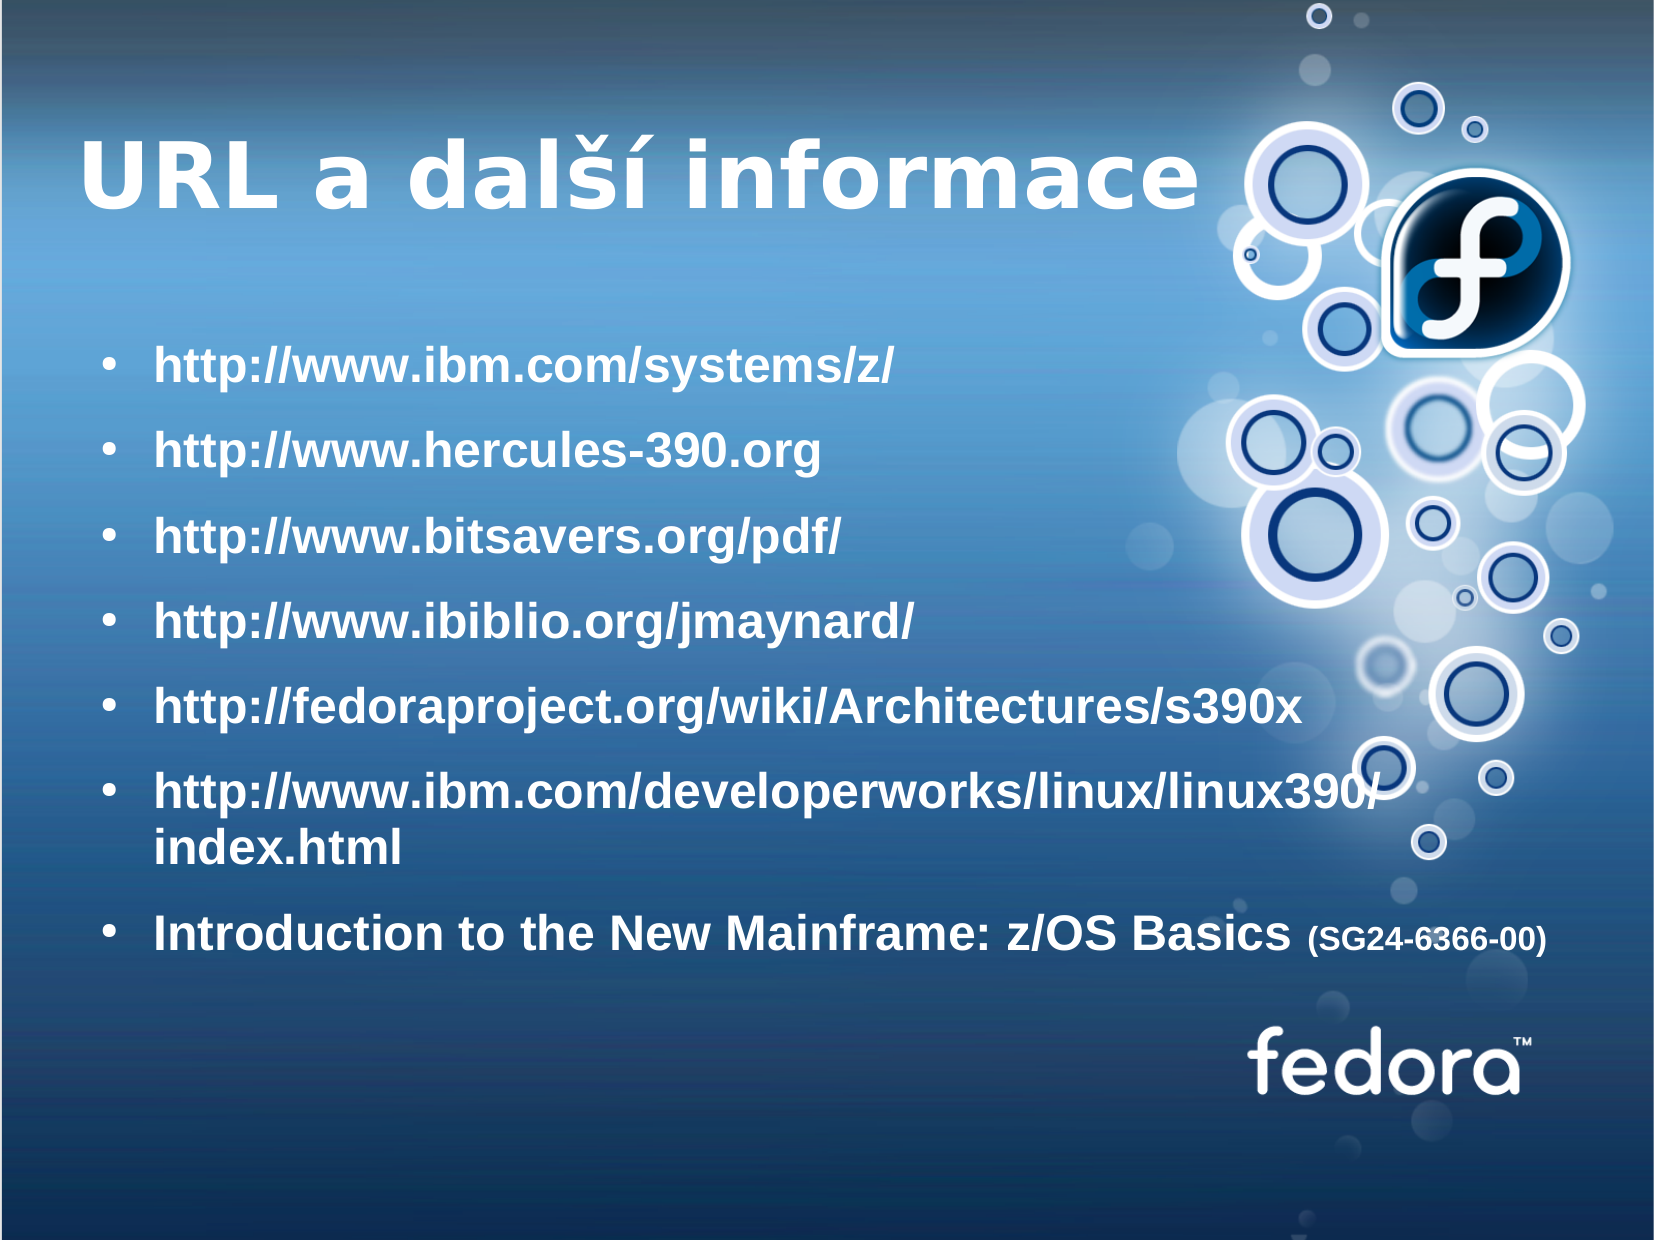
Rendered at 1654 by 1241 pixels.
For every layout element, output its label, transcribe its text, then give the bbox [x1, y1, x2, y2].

list http://www.ibm.com/systems/z/ http://www.hercules-390.org http://www.bitsavers.org/pdf/ http://www.ibiblio.org/jmaynard/ http://fedoraproject.org/wiki/Architectures/s390x http://www.ibm.com/developerworks/linux/linux390/index.html Introduction to the New Mainframe: z/OS Basics (SG24-6366-00) [82, 337, 1565, 1142]
picture [1, 0, 1654, 1240]
title URL a další informace [76, 80, 1565, 273]
